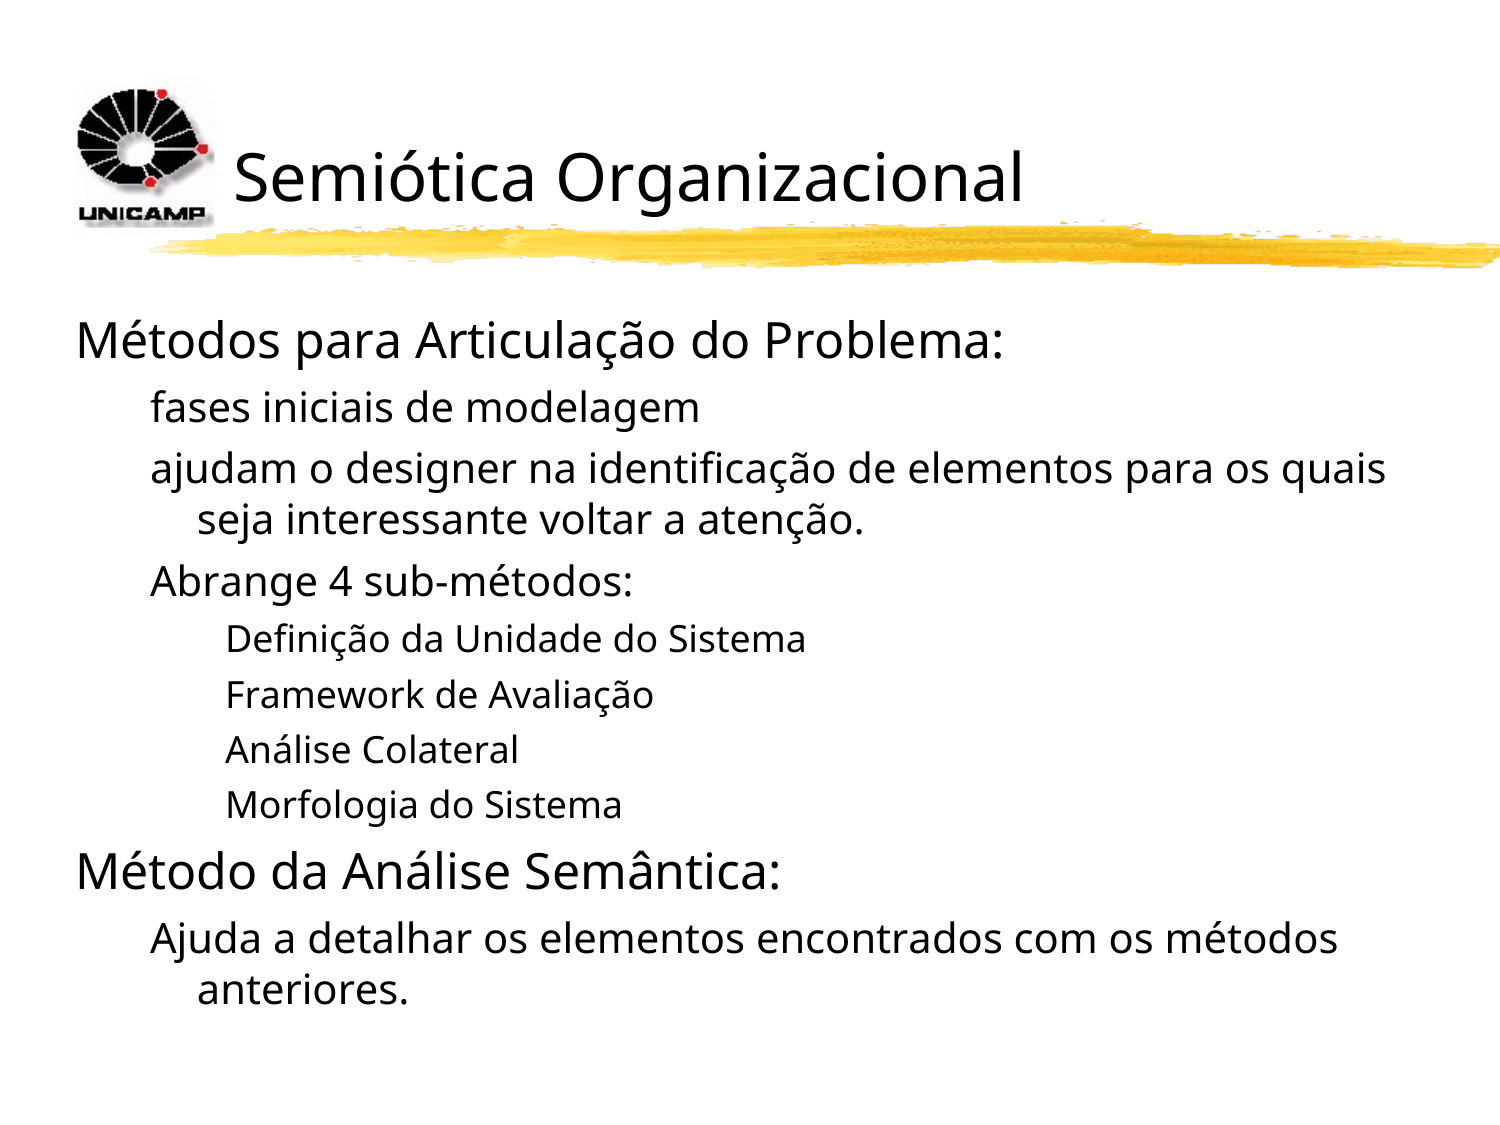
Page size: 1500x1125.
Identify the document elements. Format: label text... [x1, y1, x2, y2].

list Métodos para Articulação do Problema: fases iniciais de modelagem ajudam o designer na identificação de elementos para os quais seja interessante voltar a atenção. Abrange 4 sub-métodos: Definição da Unidade do Sistema Framework de Avaliação Análise Colateral Morfologia do Sistema Método da Análise Semântica: Ajuda a detalhar os elementos encontrados com os métodos anteriores. [74, 309, 1417, 980]
picture [75, 74, 1500, 279]
title Semiótica Organizacional [233, 44, 1434, 218]
